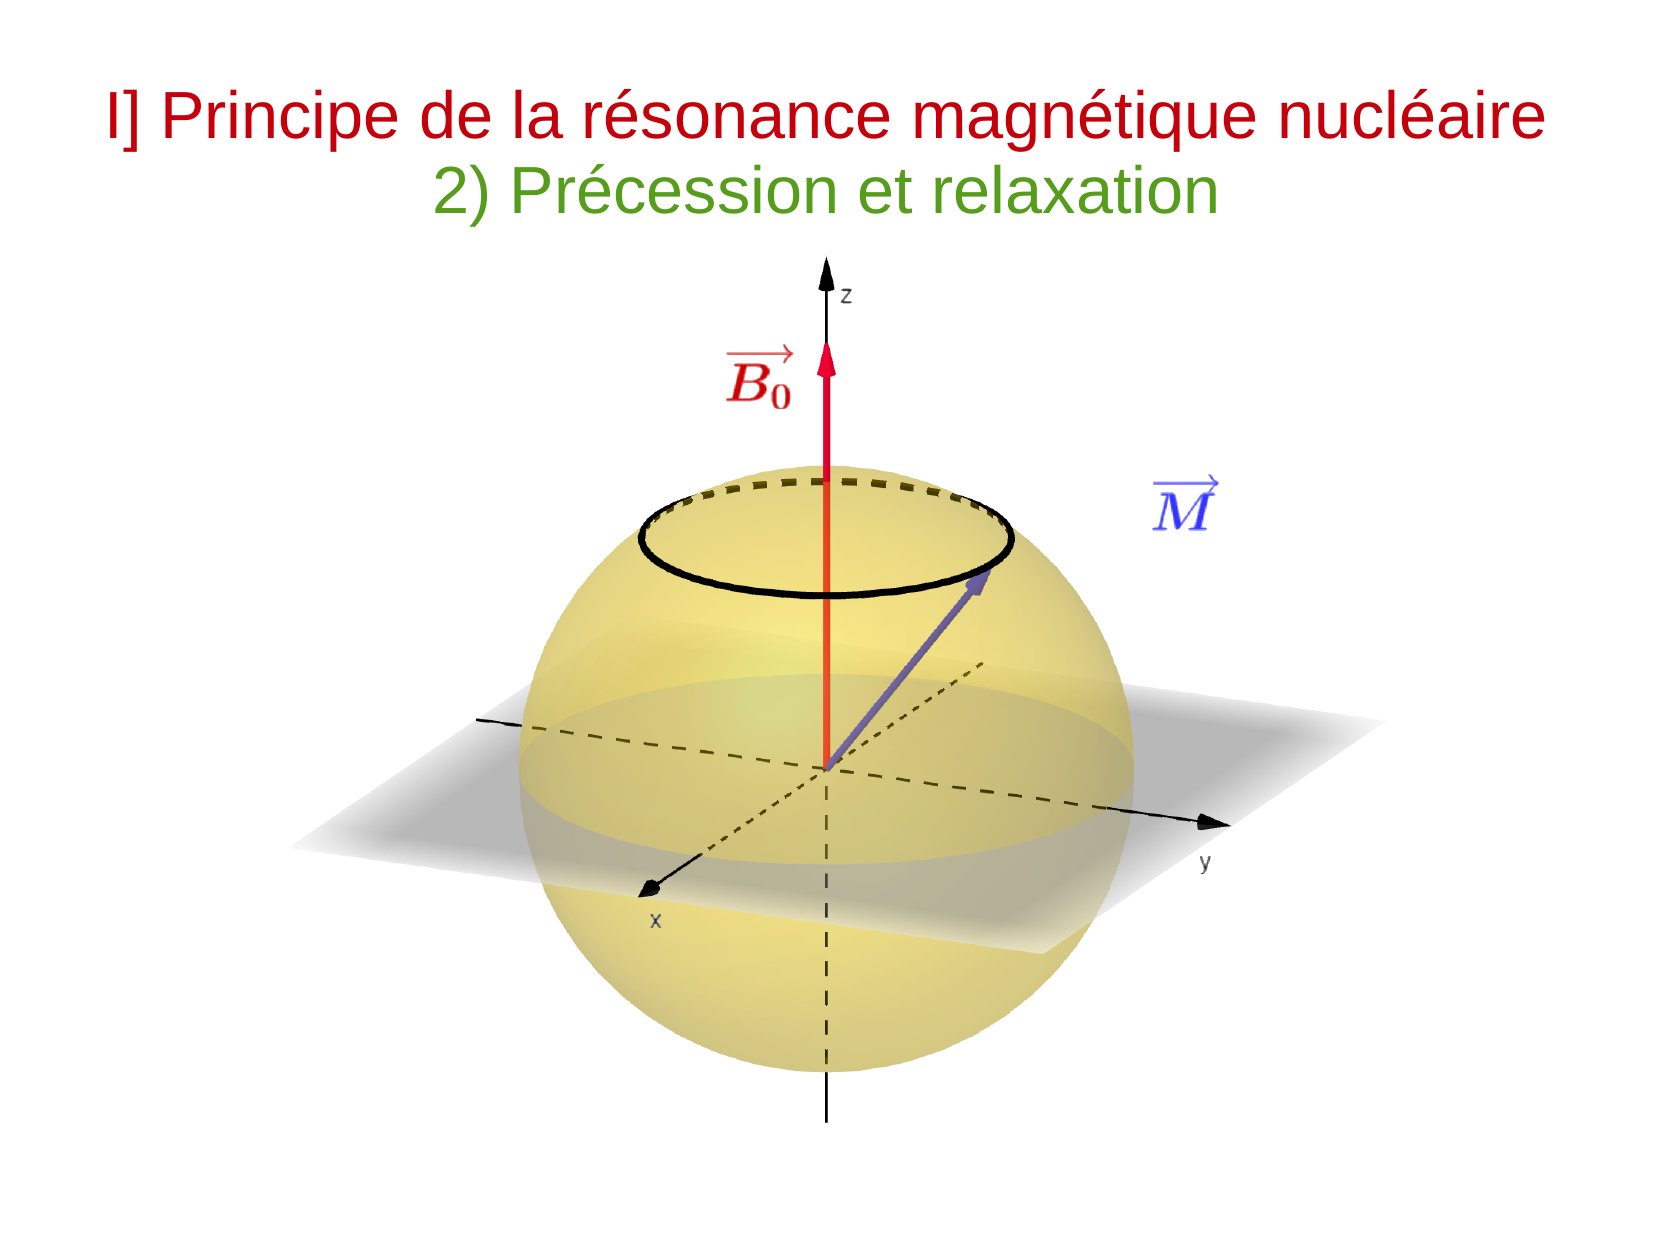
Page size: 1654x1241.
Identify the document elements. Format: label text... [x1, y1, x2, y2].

title I] Principe de la résonance magnétique nucléaire 2) Précession et relaxation [82, 49, 1571, 257]
picture [250, 257, 1424, 1156]
